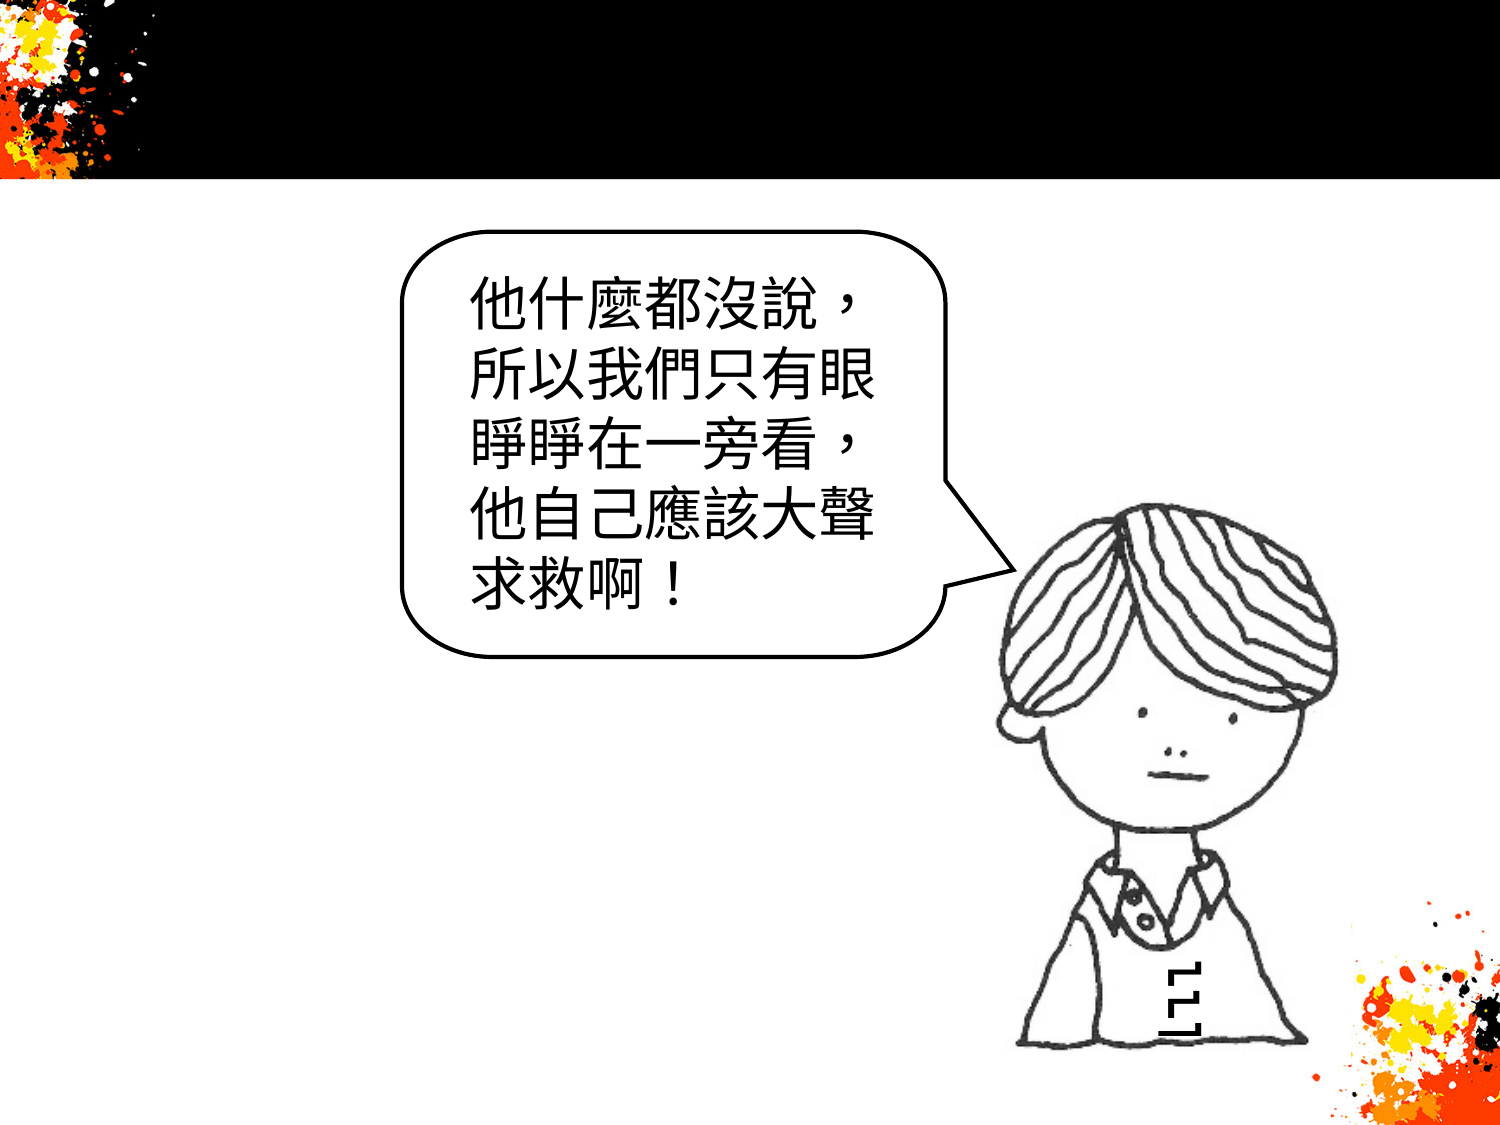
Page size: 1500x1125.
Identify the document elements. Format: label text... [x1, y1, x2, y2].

picture [966, 479, 1352, 1065]
text_box E [1128, 919, 1218, 1059]
picture [966, 513, 1008, 578]
text_box 他什麼都沒說，所以我們只有眼睜睜在一旁看，他自己應該大聲求救啊！ [454, 260, 934, 629]
